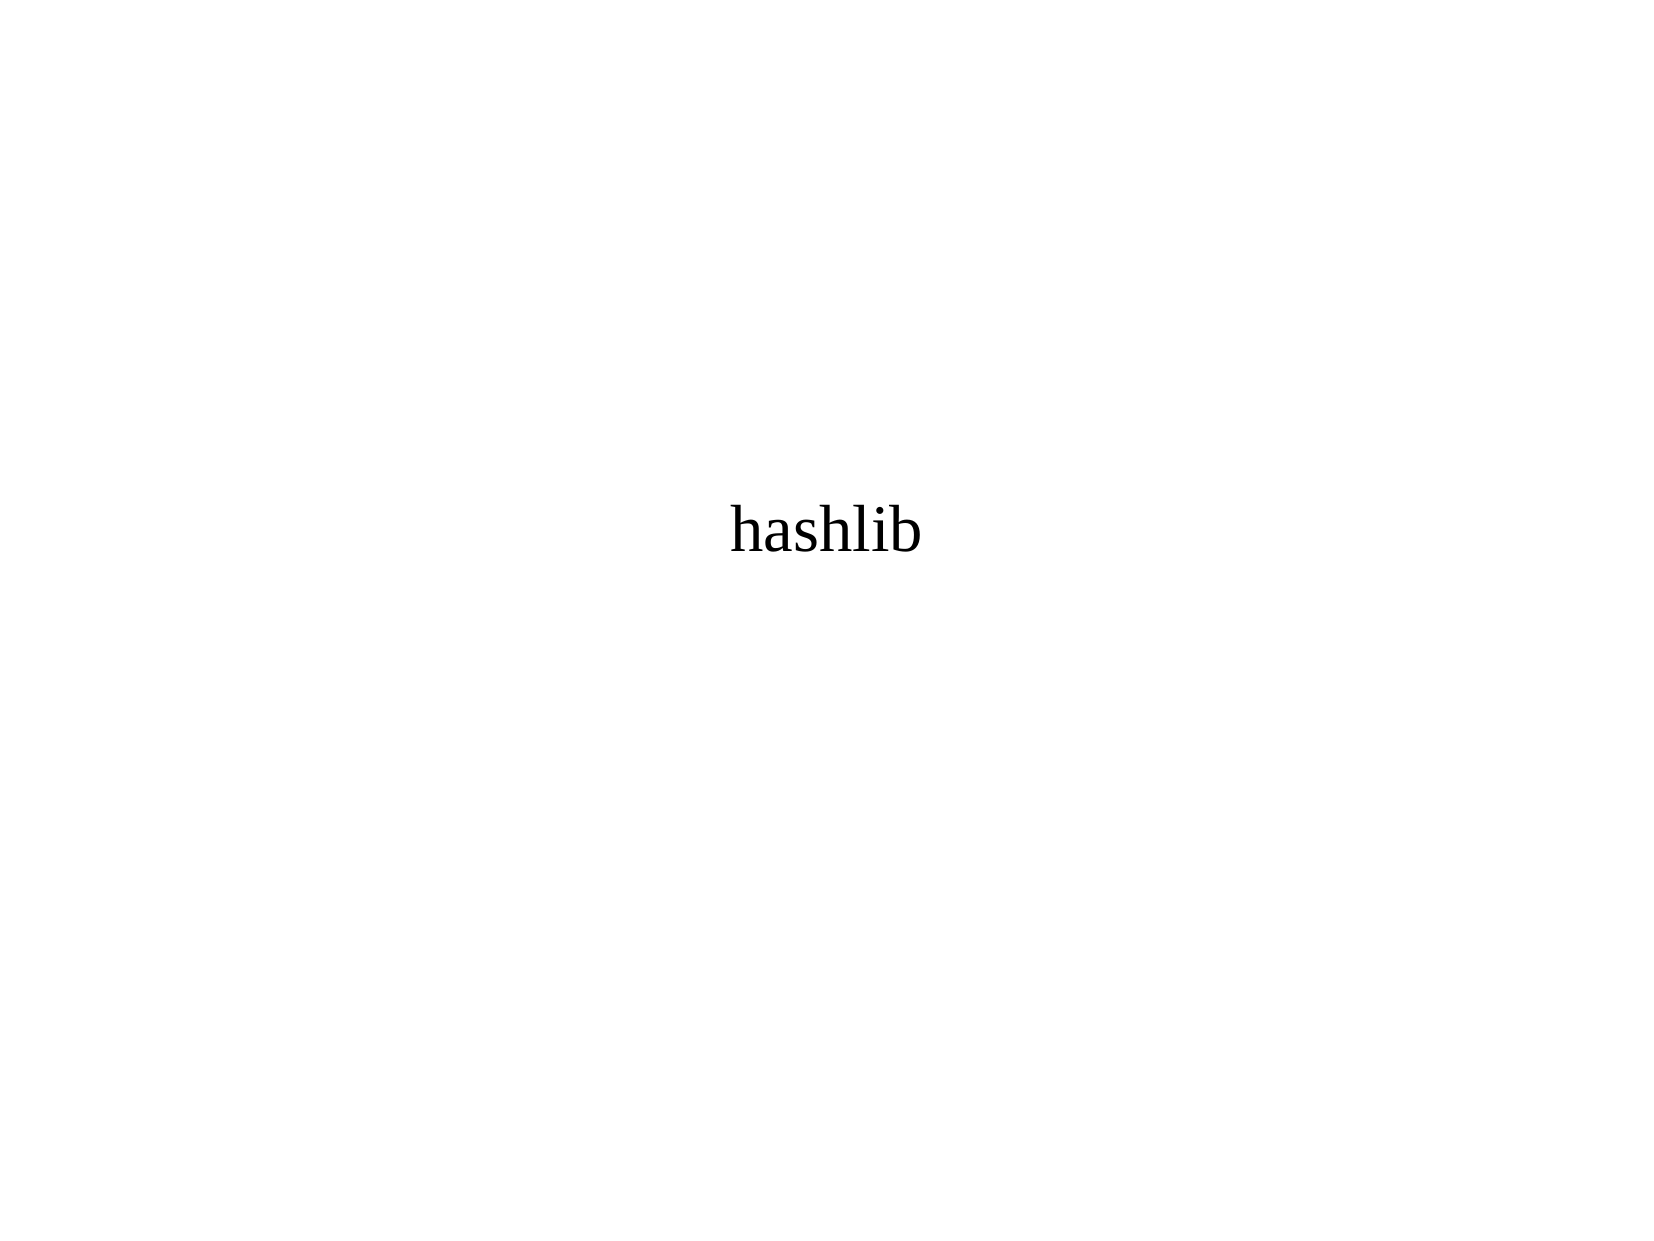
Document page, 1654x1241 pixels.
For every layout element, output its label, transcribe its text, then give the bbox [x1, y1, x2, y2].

subtitle hashlib [82, 49, 1571, 1010]
